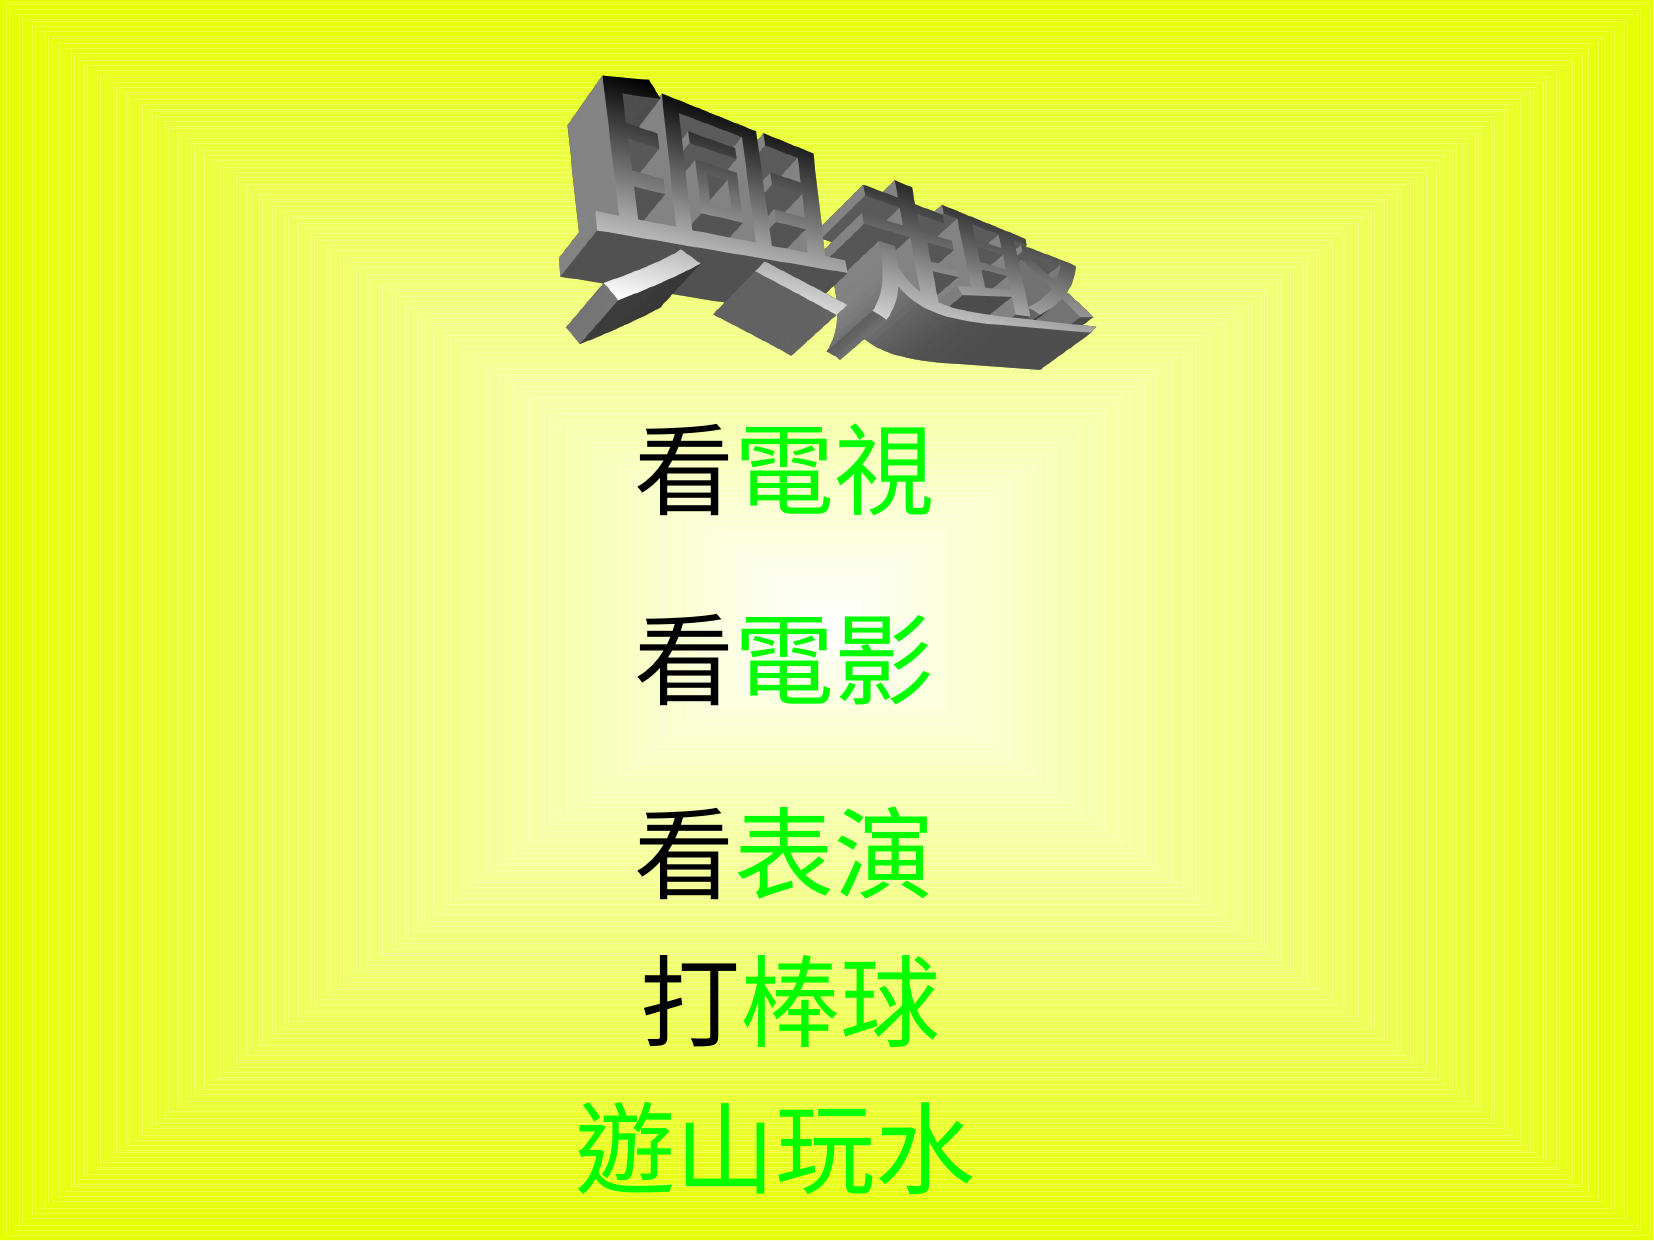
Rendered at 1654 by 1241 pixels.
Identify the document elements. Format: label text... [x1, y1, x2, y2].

text_box 看電視 [620, 383, 1625, 499]
text_box 看表演 [620, 767, 1491, 883]
text_box 看電影 [620, 573, 1329, 689]
text_box 打棒球 [625, 915, 1069, 1031]
text_box 遊山玩水 [561, 1062, 1654, 1178]
